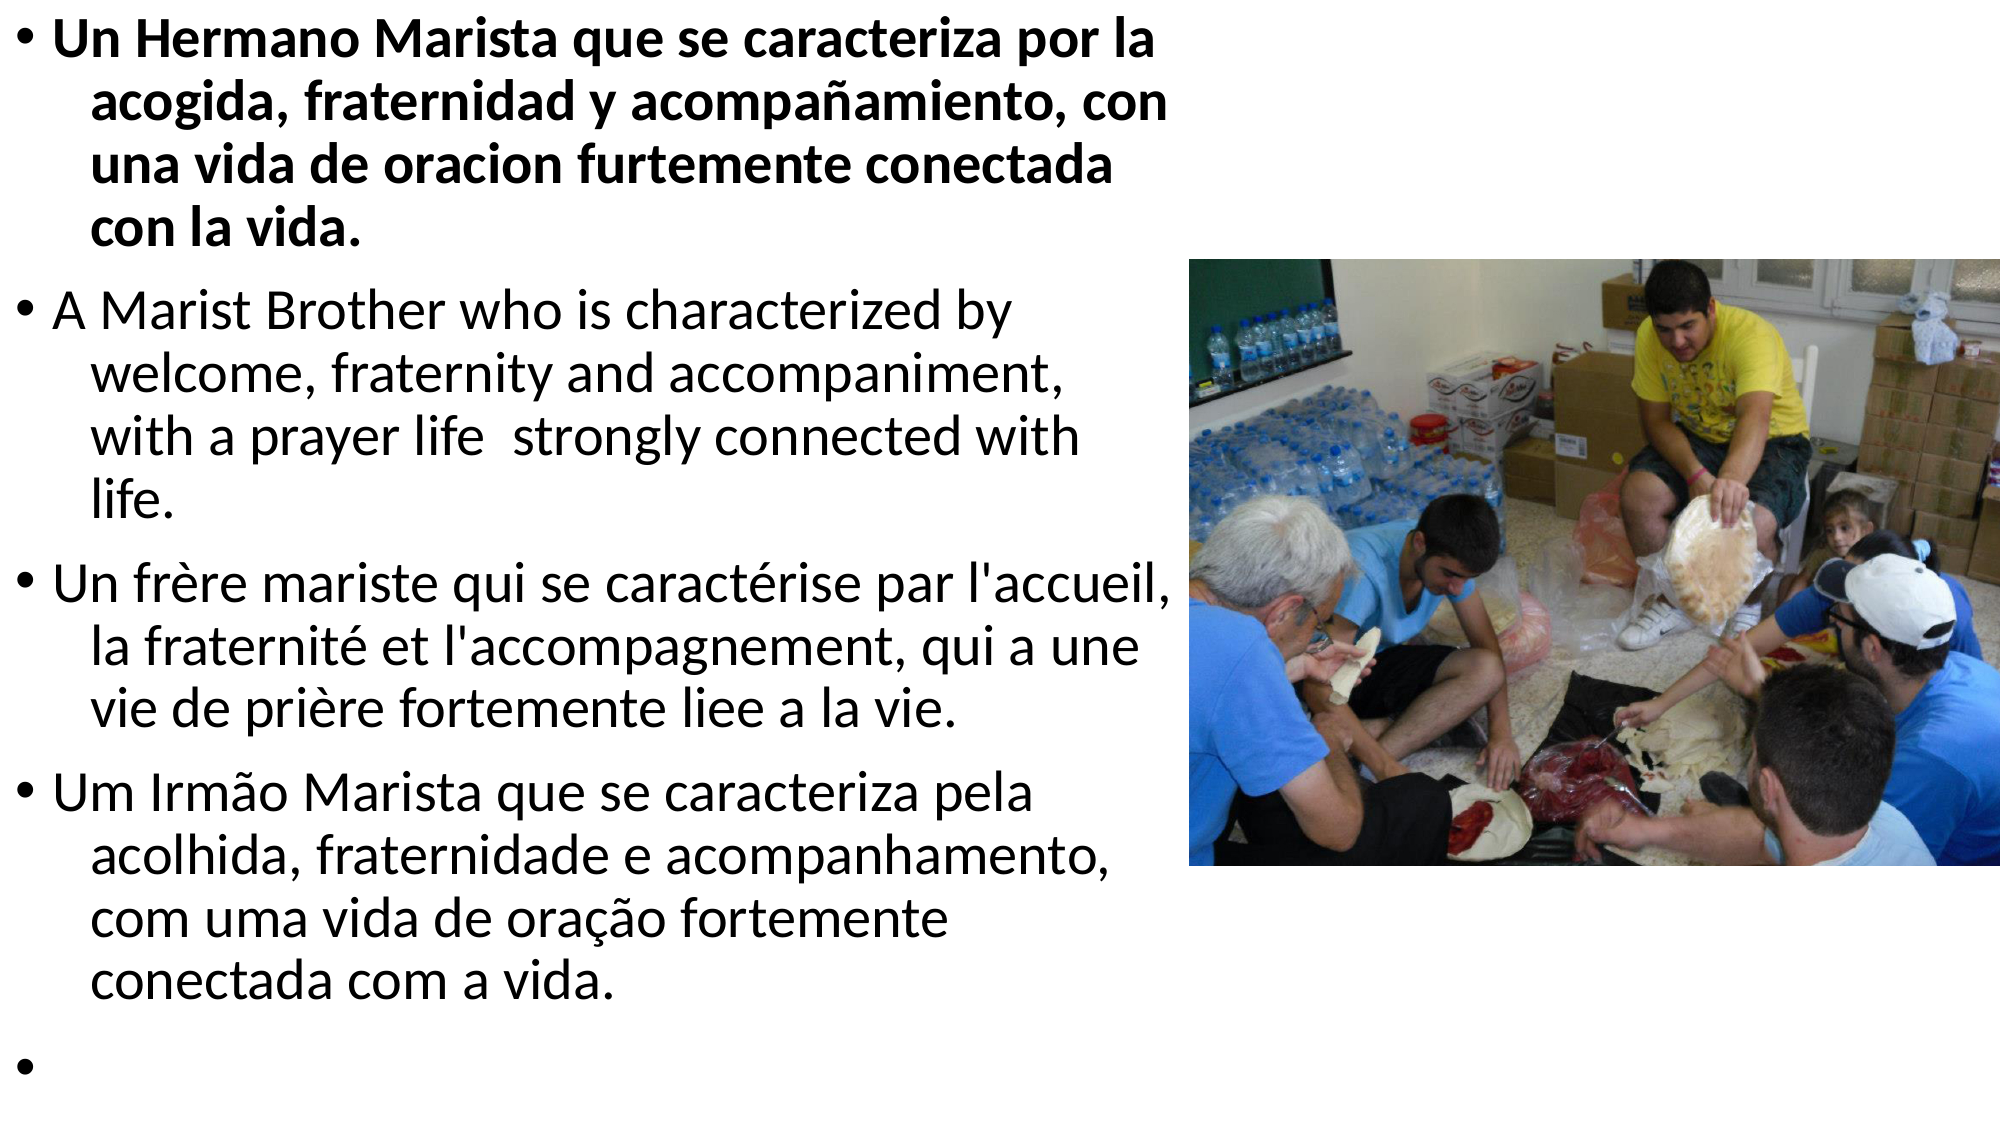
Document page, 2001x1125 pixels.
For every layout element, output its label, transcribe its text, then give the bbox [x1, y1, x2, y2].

list Un Hermano Marista que se caracteriza por la acogida, fraternidad y acompañamiento, con una vida de oracion furtemente conectada con la vida. A Marist Brother who is characterized by welcome, fraternity and accompaniment, with a prayer life strongly connected with life. Un frère mariste qui se caractérise par l'accueil, la fraternité et l'accompagnement, qui a une vie de prière fortemente liee a la vie. Um Irmão Marista que se caracteriza pela acolhida, fraternidade e acompanhamento, com uma vida de oração fortemente conectada com a vida. [0, 0, 1190, 1125]
picture [1189, 259, 2000, 866]
